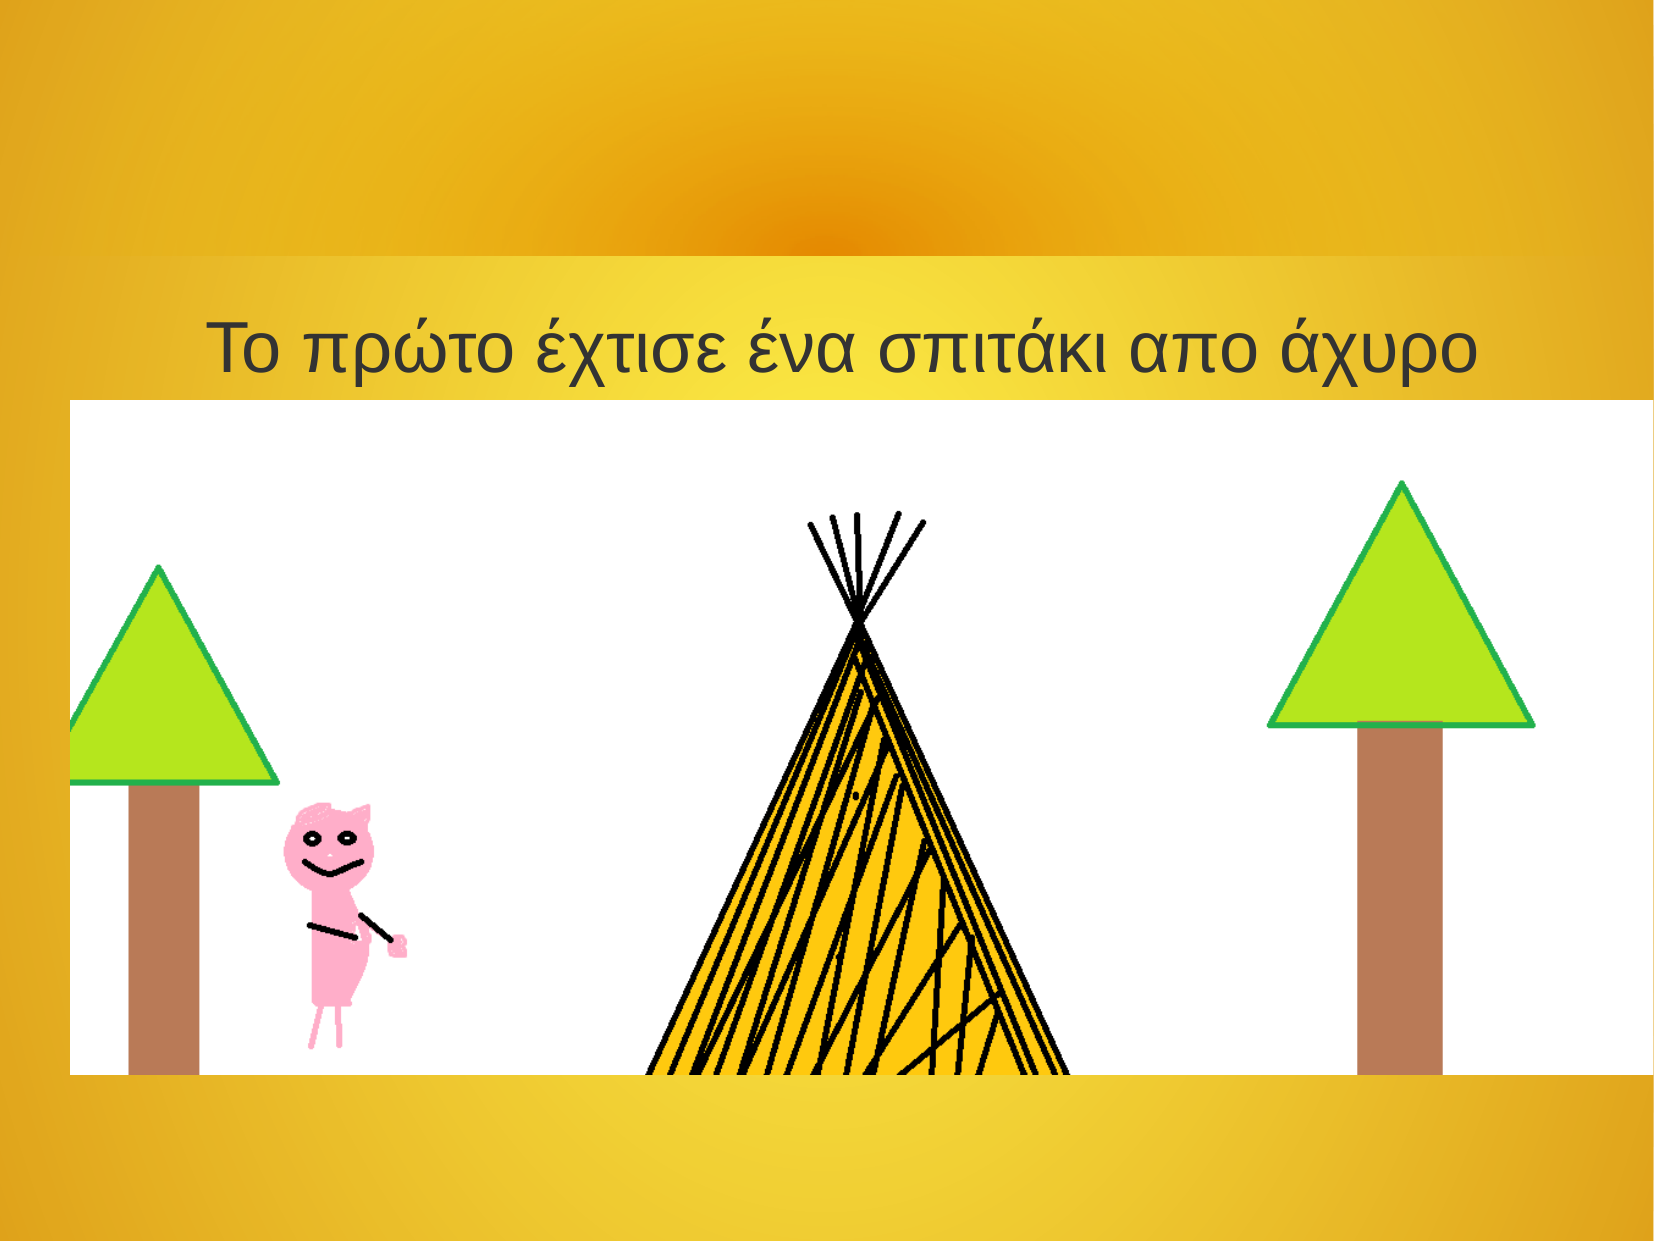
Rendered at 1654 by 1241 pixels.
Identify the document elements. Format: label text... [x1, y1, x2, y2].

picture [70, 400, 1654, 1075]
list Το πρώτο έχτισε ένα σπιτάκι απο άχυρο [134, 306, 1519, 400]
